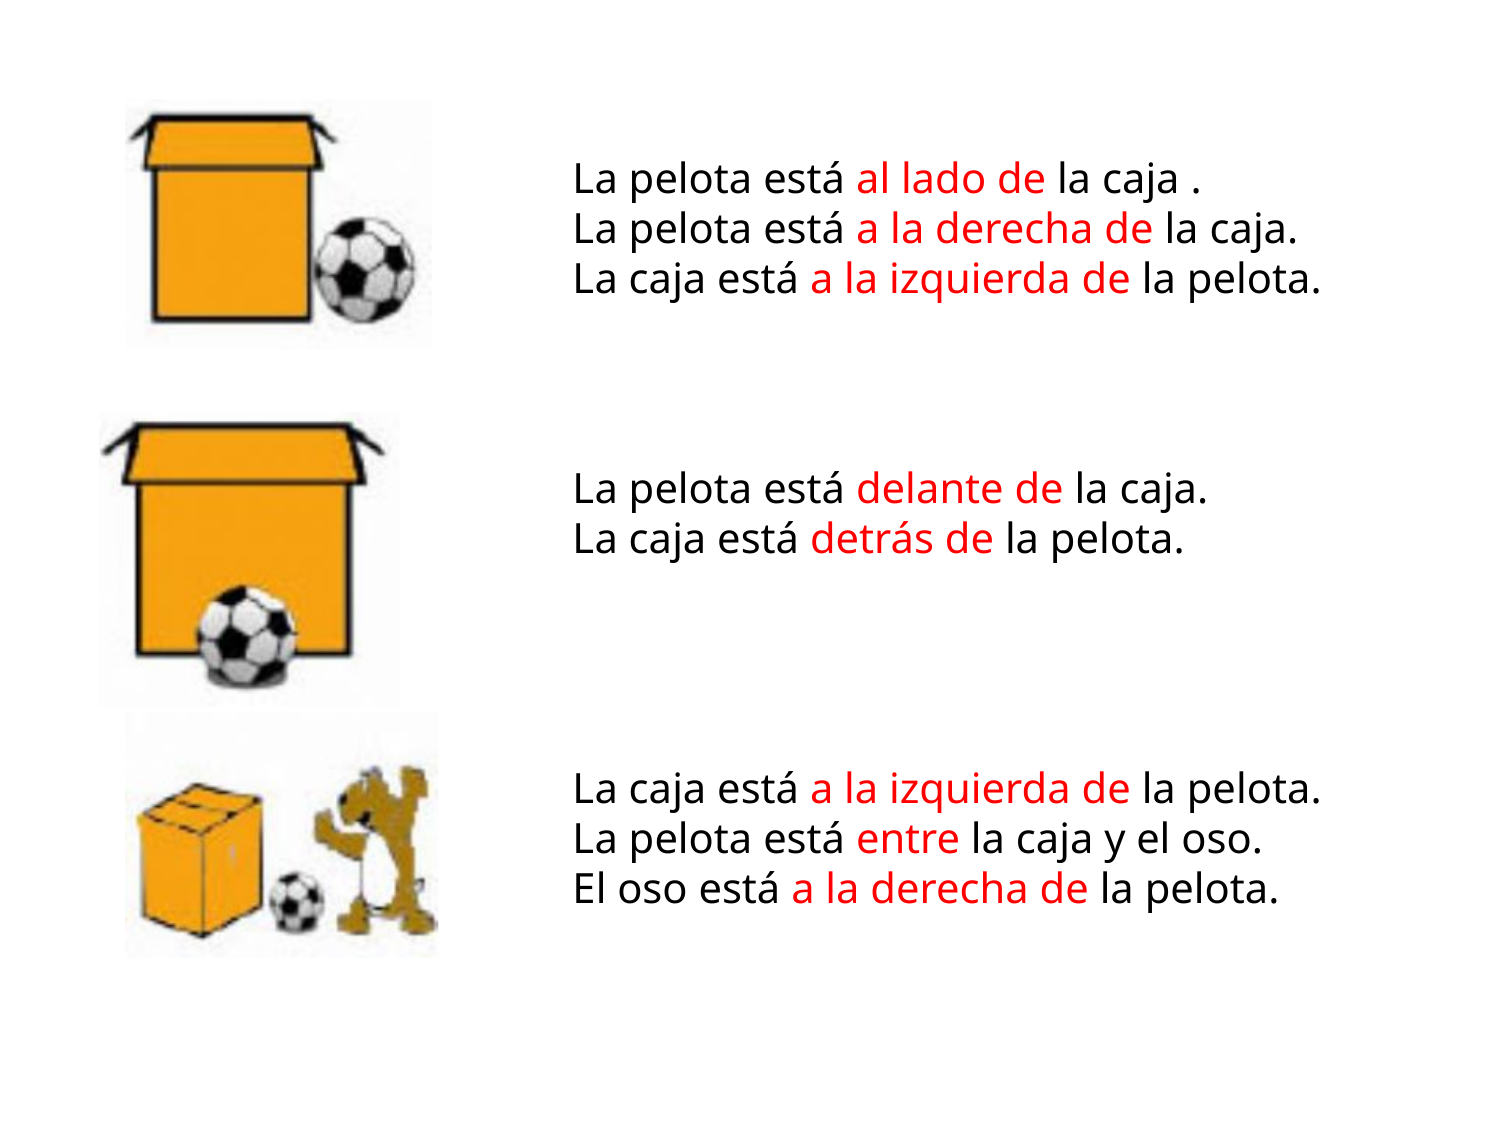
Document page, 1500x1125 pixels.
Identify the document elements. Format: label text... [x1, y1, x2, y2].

picture [99, 412, 404, 708]
picture [125, 99, 435, 349]
picture [125, 712, 451, 958]
text_box La pelota está al lado de la caja . La pelota está a la derecha de la caja. La caja está a la izquierda de la pelota. La pelota está delante de la caja. La caja está detrás de la pelota. La caja está a la izquierda de la pelota. La pelota está entre la caja y el oso. El oso está a la derecha de la pelota. [557, 144, 1339, 1021]
